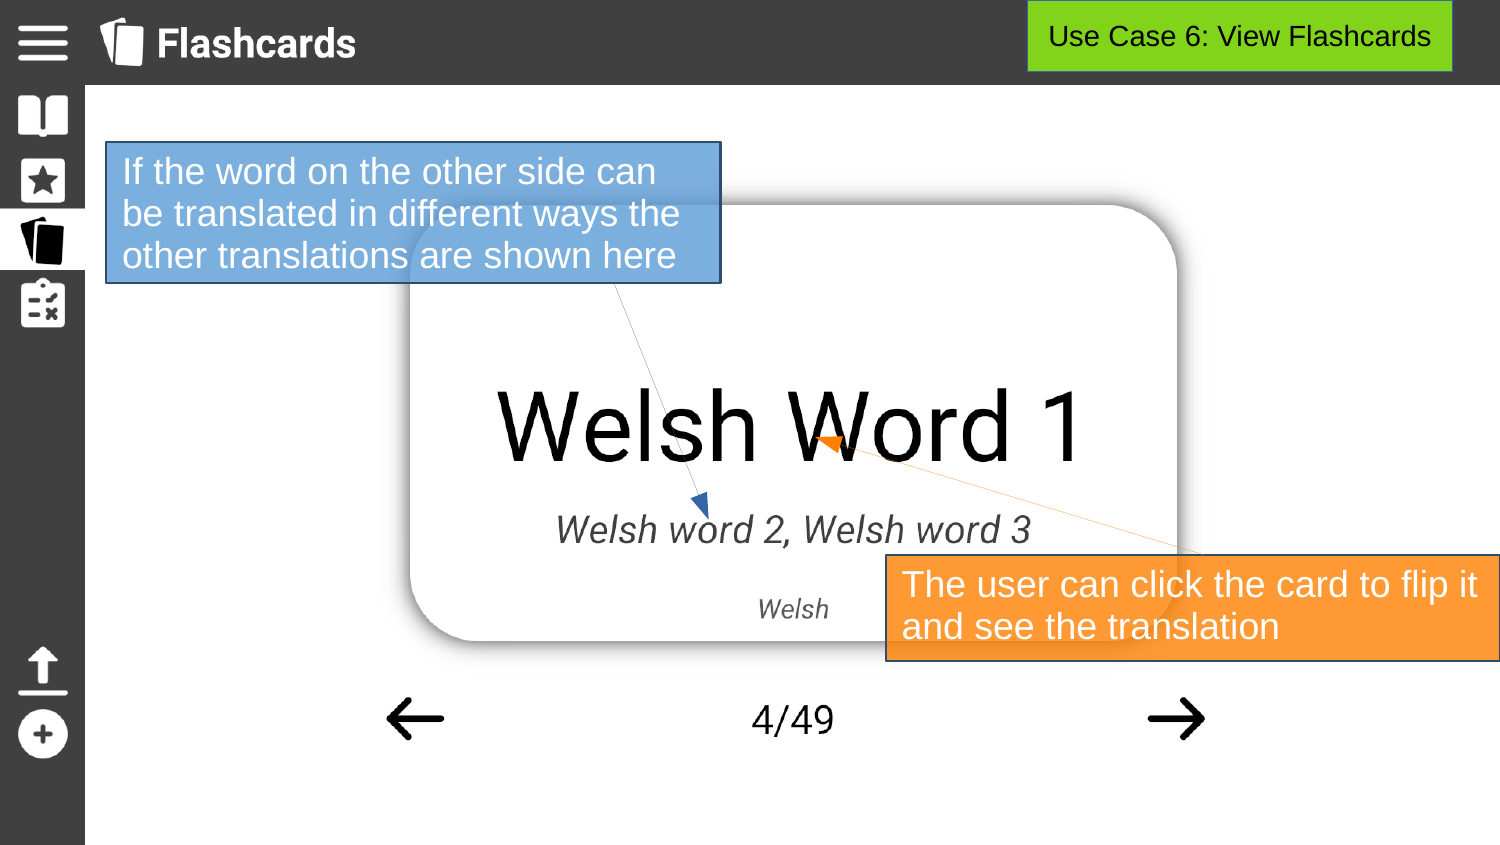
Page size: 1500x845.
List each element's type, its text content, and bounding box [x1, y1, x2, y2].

text_box The user can click the card to flip it and see the translation [885, 555, 1500, 662]
text_box Use Case 6: View Flashcards [1027, 0, 1453, 72]
picture [0, 0, 1500, 845]
text_box If the word on the other side can be translated in different ways the other translations are shown here [106, 141, 721, 284]
